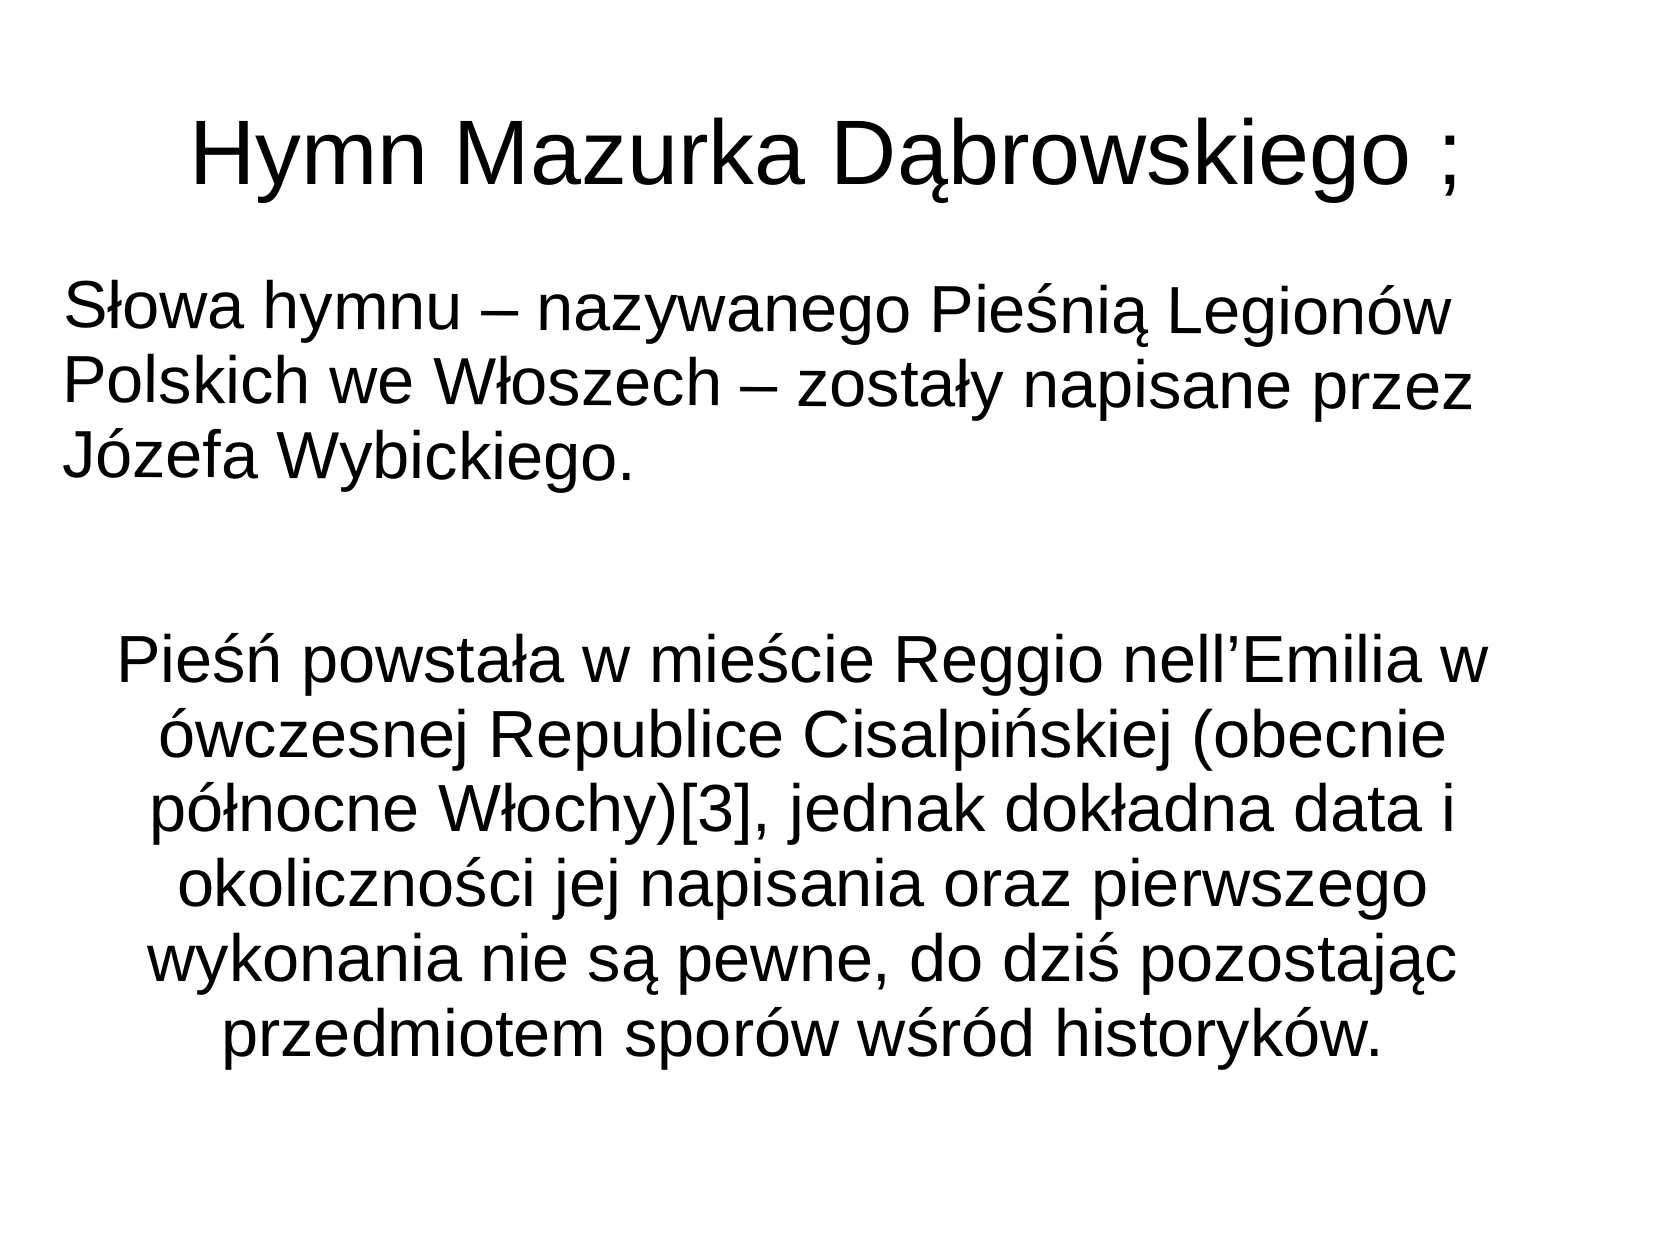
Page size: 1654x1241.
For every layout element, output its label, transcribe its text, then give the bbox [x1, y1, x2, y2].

title Hymn Mazurka Dąbrowskiego ; [82, 49, 1571, 257]
subtitle Pieśń powstała w mieście Reggio nell’Emilia w ówczesnej Republice Cisalpińskiej (obecnie północne Włochy)[3], jednak dokładna data i okoliczności jej napisania oraz pierwszego wykonania nie są pewne, do dziś pozostając przedmiotem sporów wśród historyków. [59, 500, 1548, 1241]
text_box Słowa hymnu – nazywanego Pieśnią Legionów Polskich we Włoszech – zostały napisane przez Józefa Wybickiego. [47, 259, 1654, 510]
